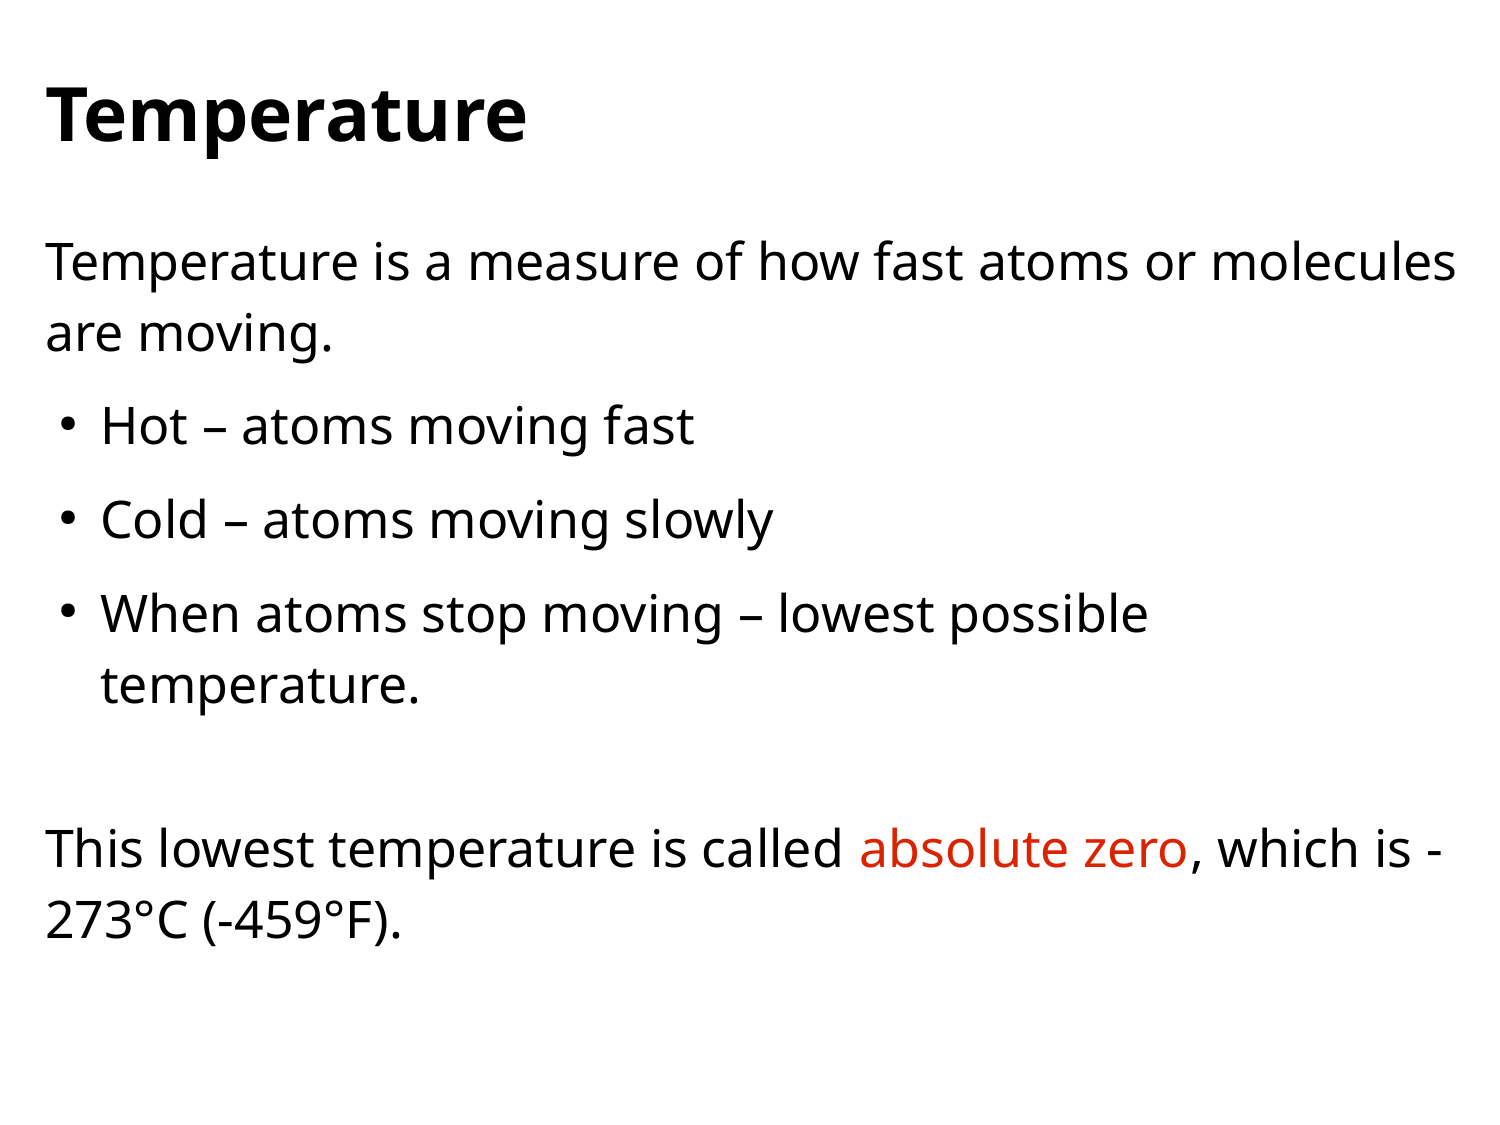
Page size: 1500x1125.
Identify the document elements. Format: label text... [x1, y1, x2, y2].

list Temperature is a measure of how fast atoms or molecules are moving. Hot – atoms moving fast Cold – atoms moving slowly When atoms stop moving – lowest possible temperature. This lowest temperature is called absolute zero, which is -273°C (-459°F). [45, 224, 1471, 961]
title Temperature [45, 68, 1471, 157]
